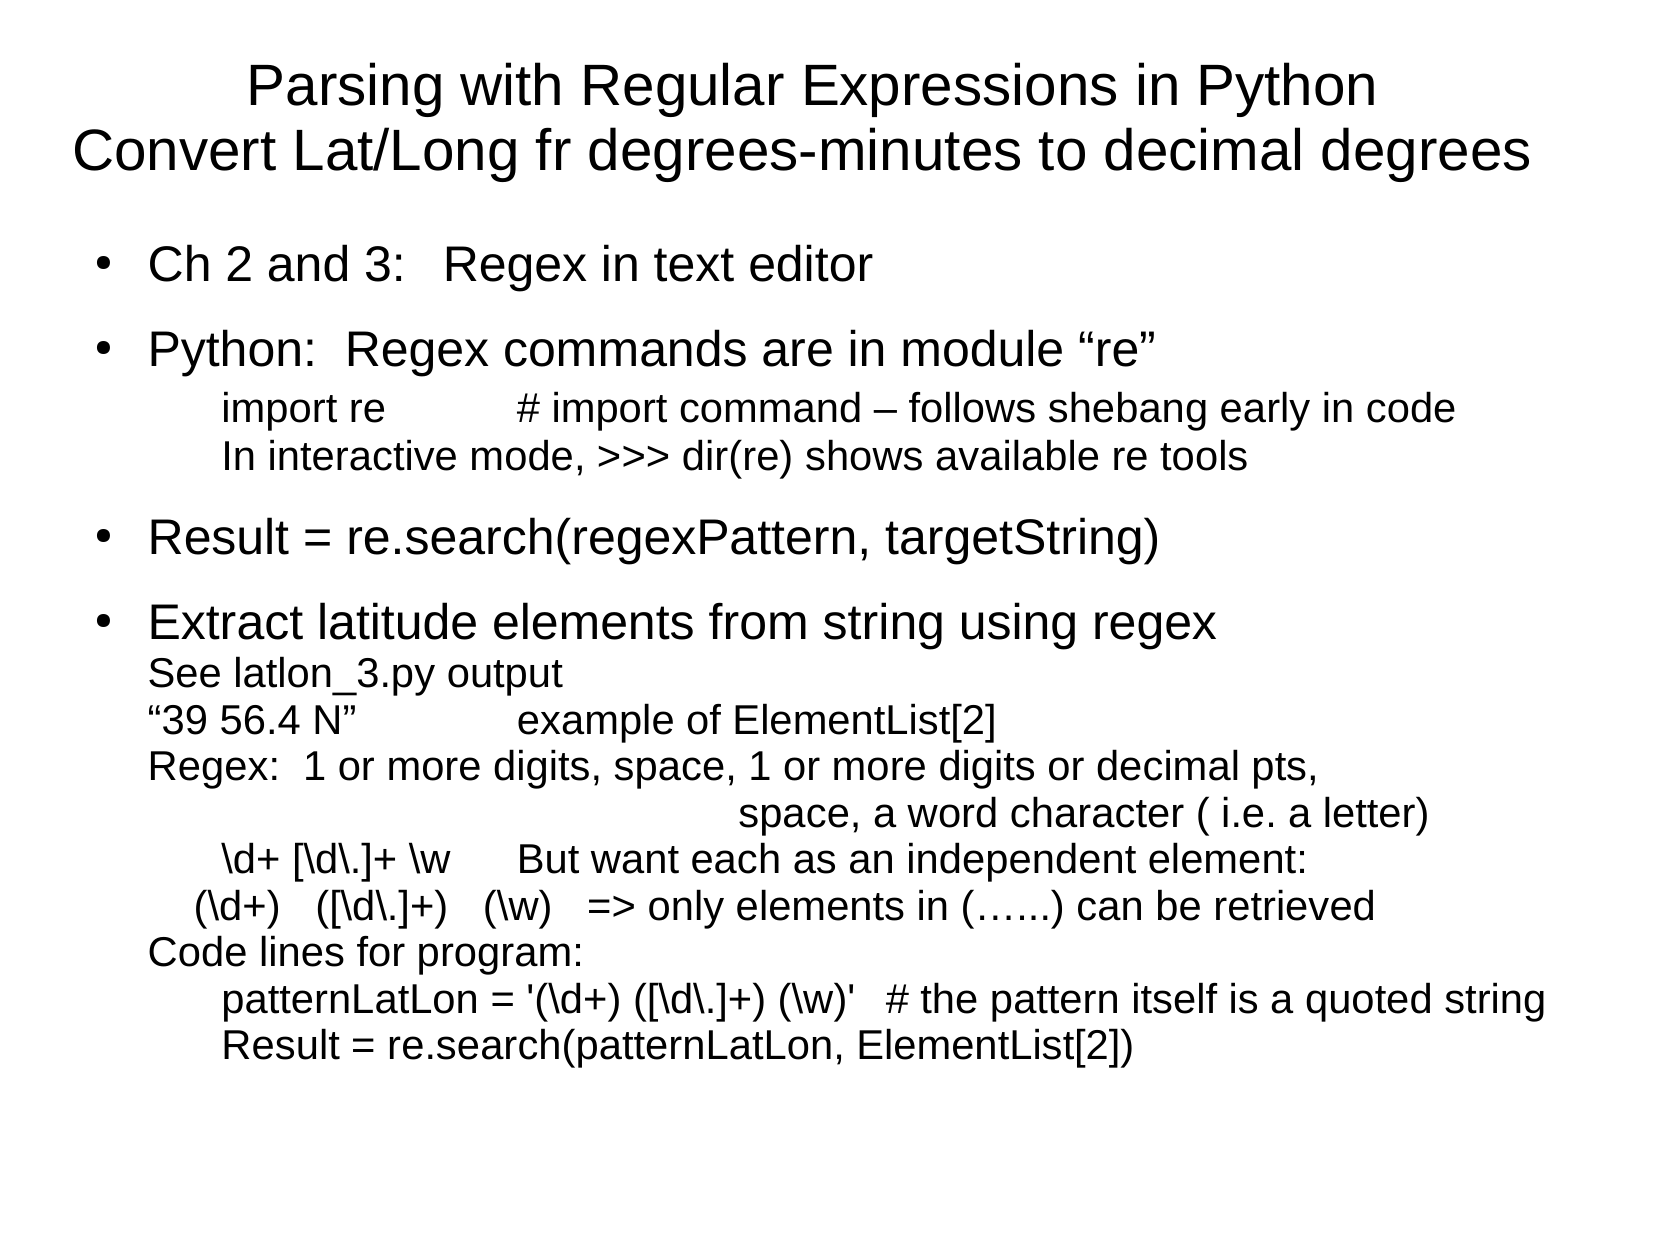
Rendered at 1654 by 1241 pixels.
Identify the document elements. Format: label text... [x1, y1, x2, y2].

list Ch 2 and 3: Regex in text editor Python: Regex commands are in module “re” import re # import command – follows shebang early in code In interactive mode, >>> dir(re) shows available re tools Result = re.search(regexPattern, targetString) Extract latitude elements from string using regex See latlon_3.py output “39 56.4 N” example of ElementList[2] Regex: 1 or more digits, space, 1 or more digits or decimal pts, space, a word character ( i.e. a letter) \d+ [\d\.]+ \w But want each as an independent element: (\d+) ([\d\.]+) (\w) => only elements in (…...) can be retrieved Code lines for program: patternLatLon = '(\d+) ([\d\.]+) (\w)' # the pattern itself is a quoted string Result = re.search(patternLatLon, ElementList[2]) [76, 236, 1565, 1198]
title Parsing with Regular Expressions in Python Convert Lat/Long fr degrees-minutes to decimal degrees [59, 29, 1548, 207]
